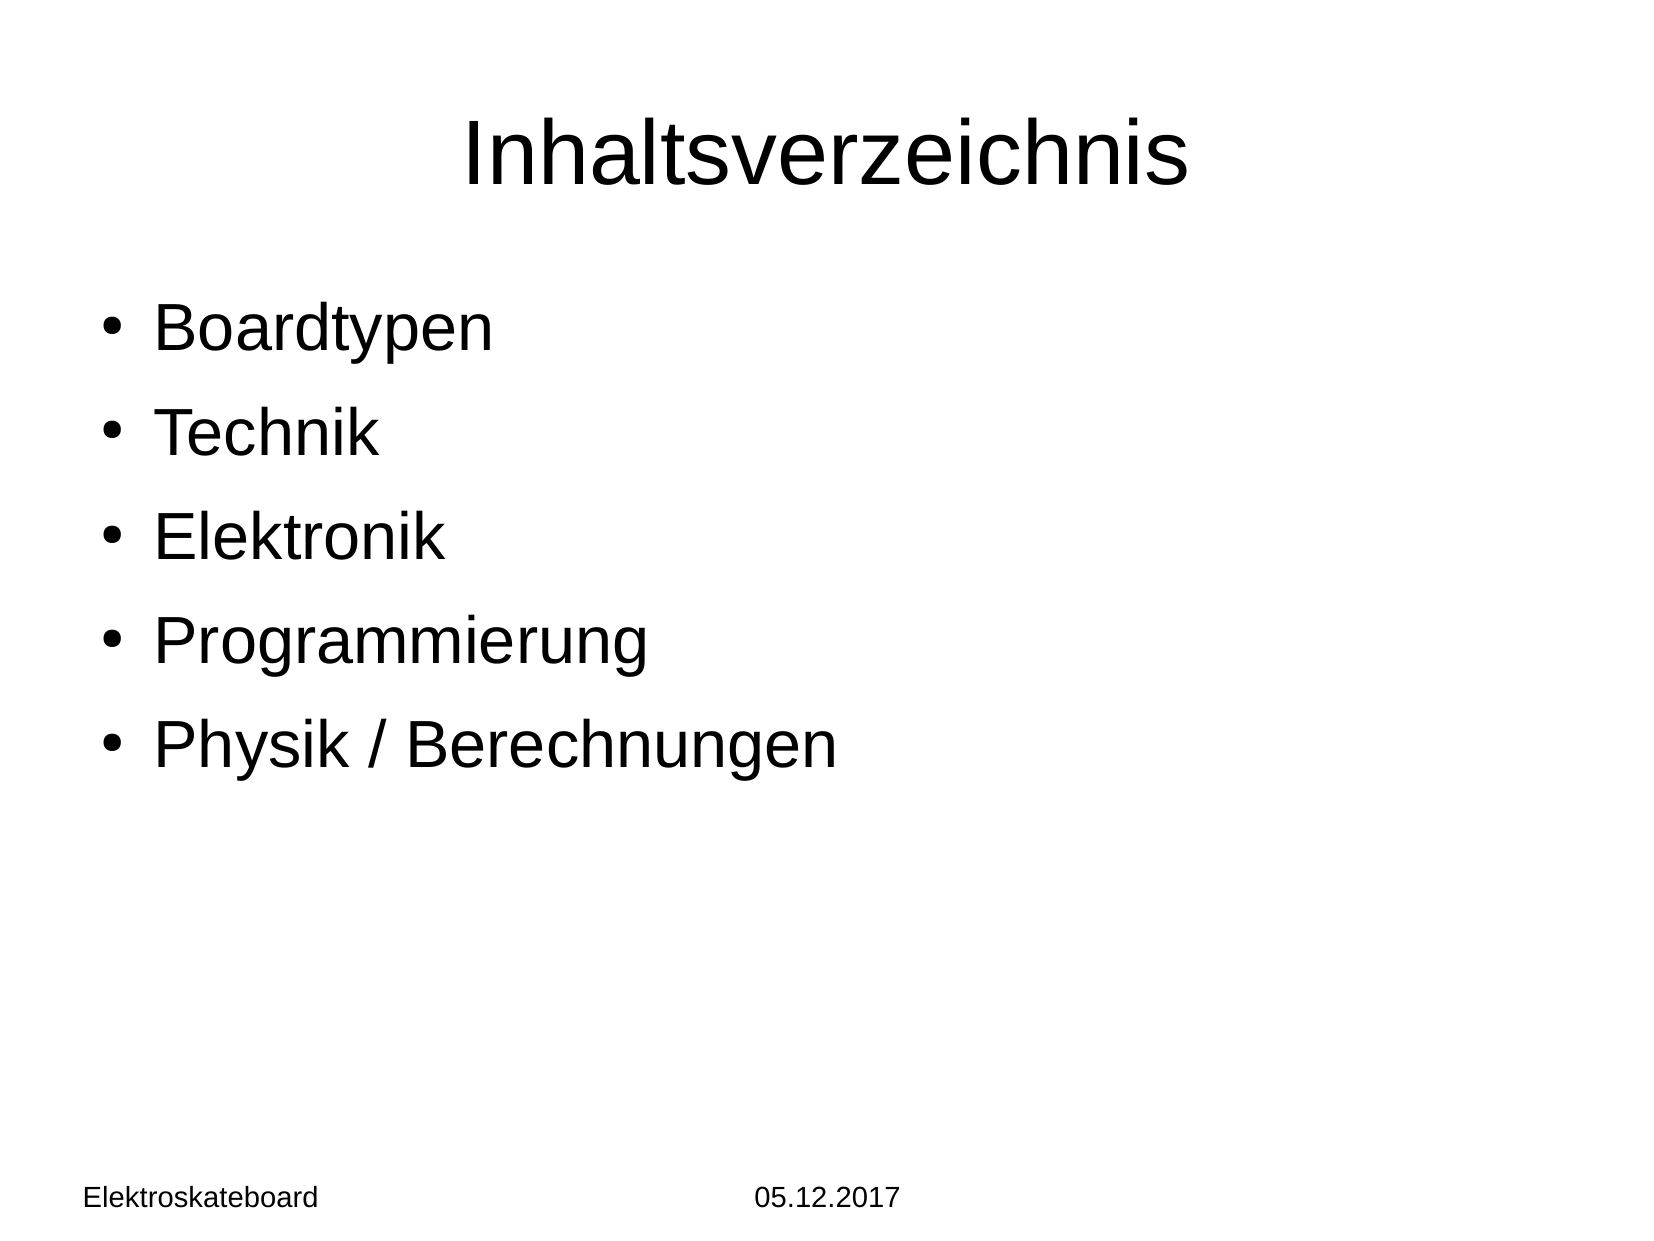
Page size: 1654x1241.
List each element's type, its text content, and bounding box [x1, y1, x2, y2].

title Inhaltsverzeichnis [82, 49, 1571, 257]
list Boardtypen Technik Elektronik Programmierung Physik / Berechnungen [82, 290, 1571, 1010]
